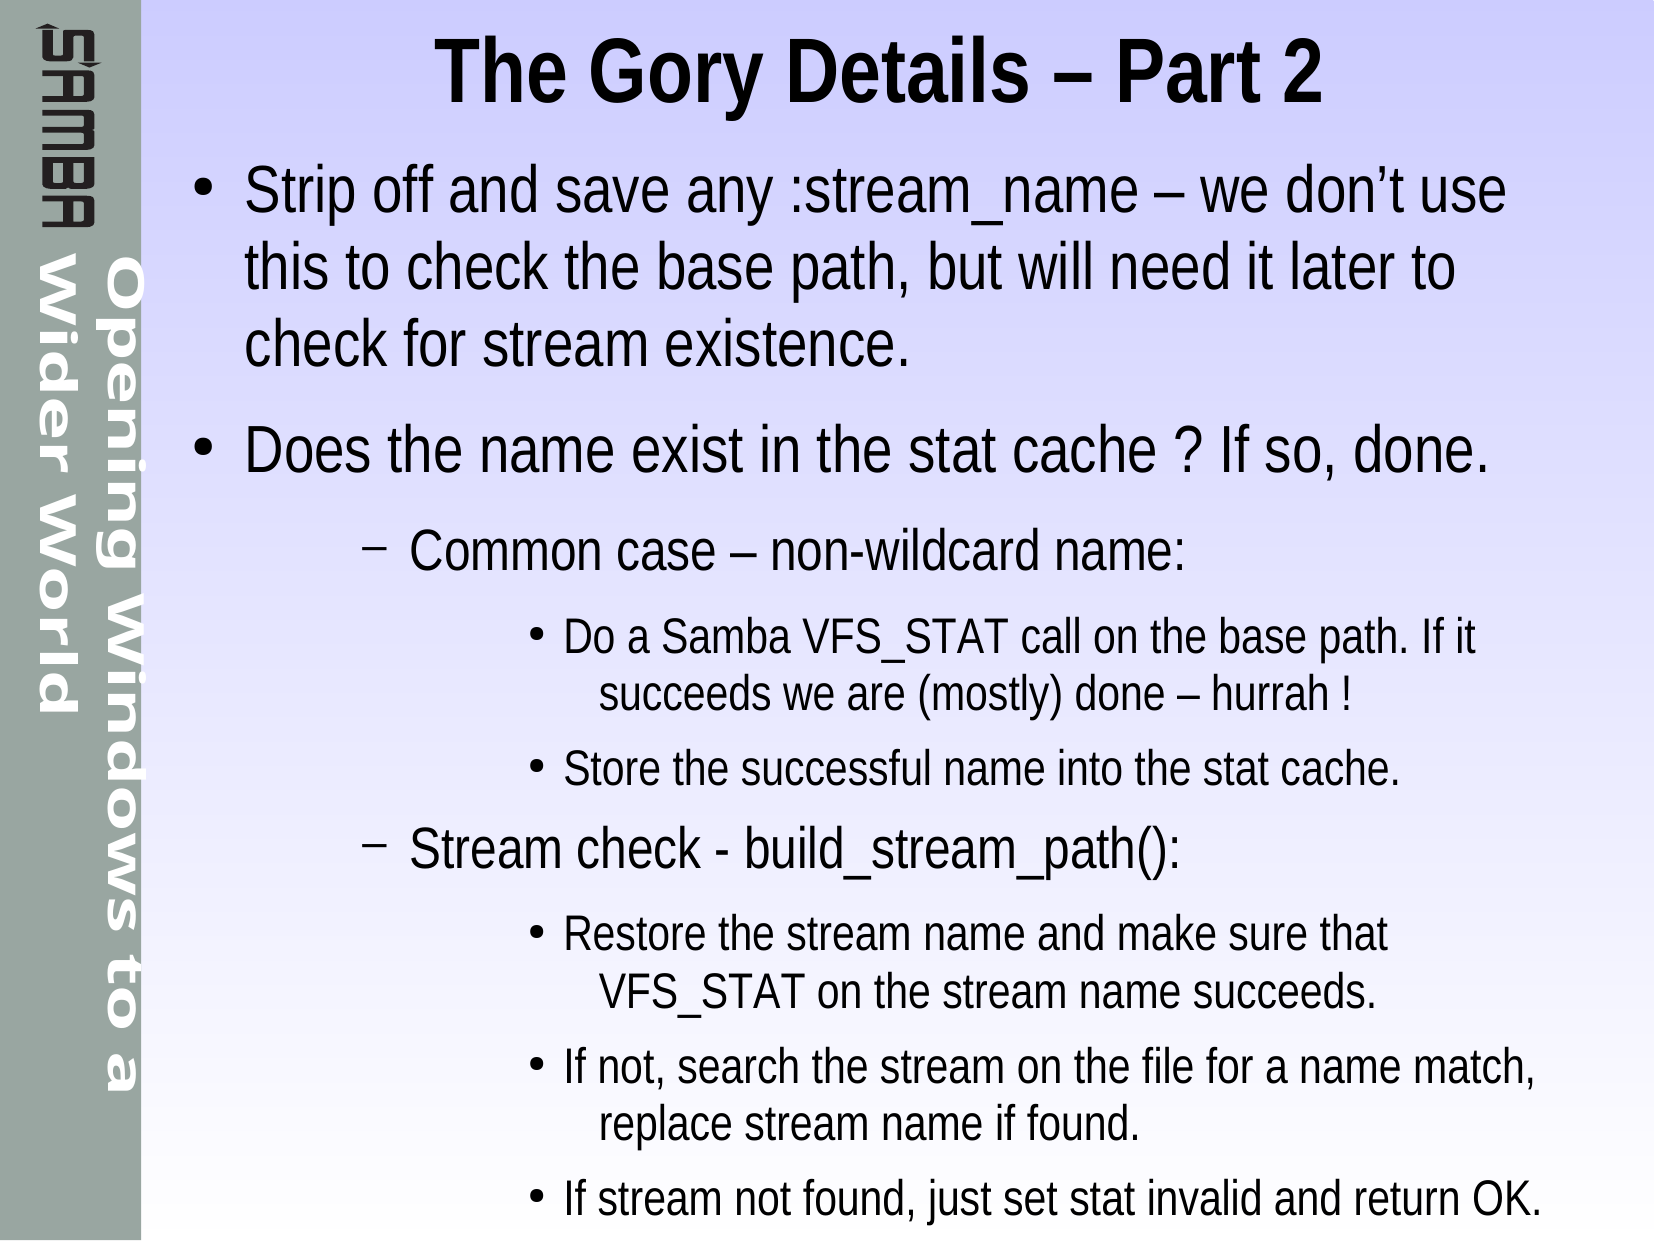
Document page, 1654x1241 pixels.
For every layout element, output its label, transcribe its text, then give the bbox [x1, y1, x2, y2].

list Strip off and save any :stream_name – we don’t use this to check the base path, but will need it later to check for stream existence. Does the name exist in the stat cache ? If so, done. Common case – non-wildcard name: Do a Samba VFS_STAT call on the base path. If it succeeds we are (mostly) done – hurrah ! Store the successful name into the stat cache. Stream check - build_stream_path(): Restore the stream name and make sure that VFS_STAT on the stream name succeeds. If not, search the stream on the file for a name match, replace stream name if found. If stream not found, just set stat invalid and return OK. [173, 150, 1586, 1227]
title The Gory Details – Part 2 [173, 2, 1586, 136]
